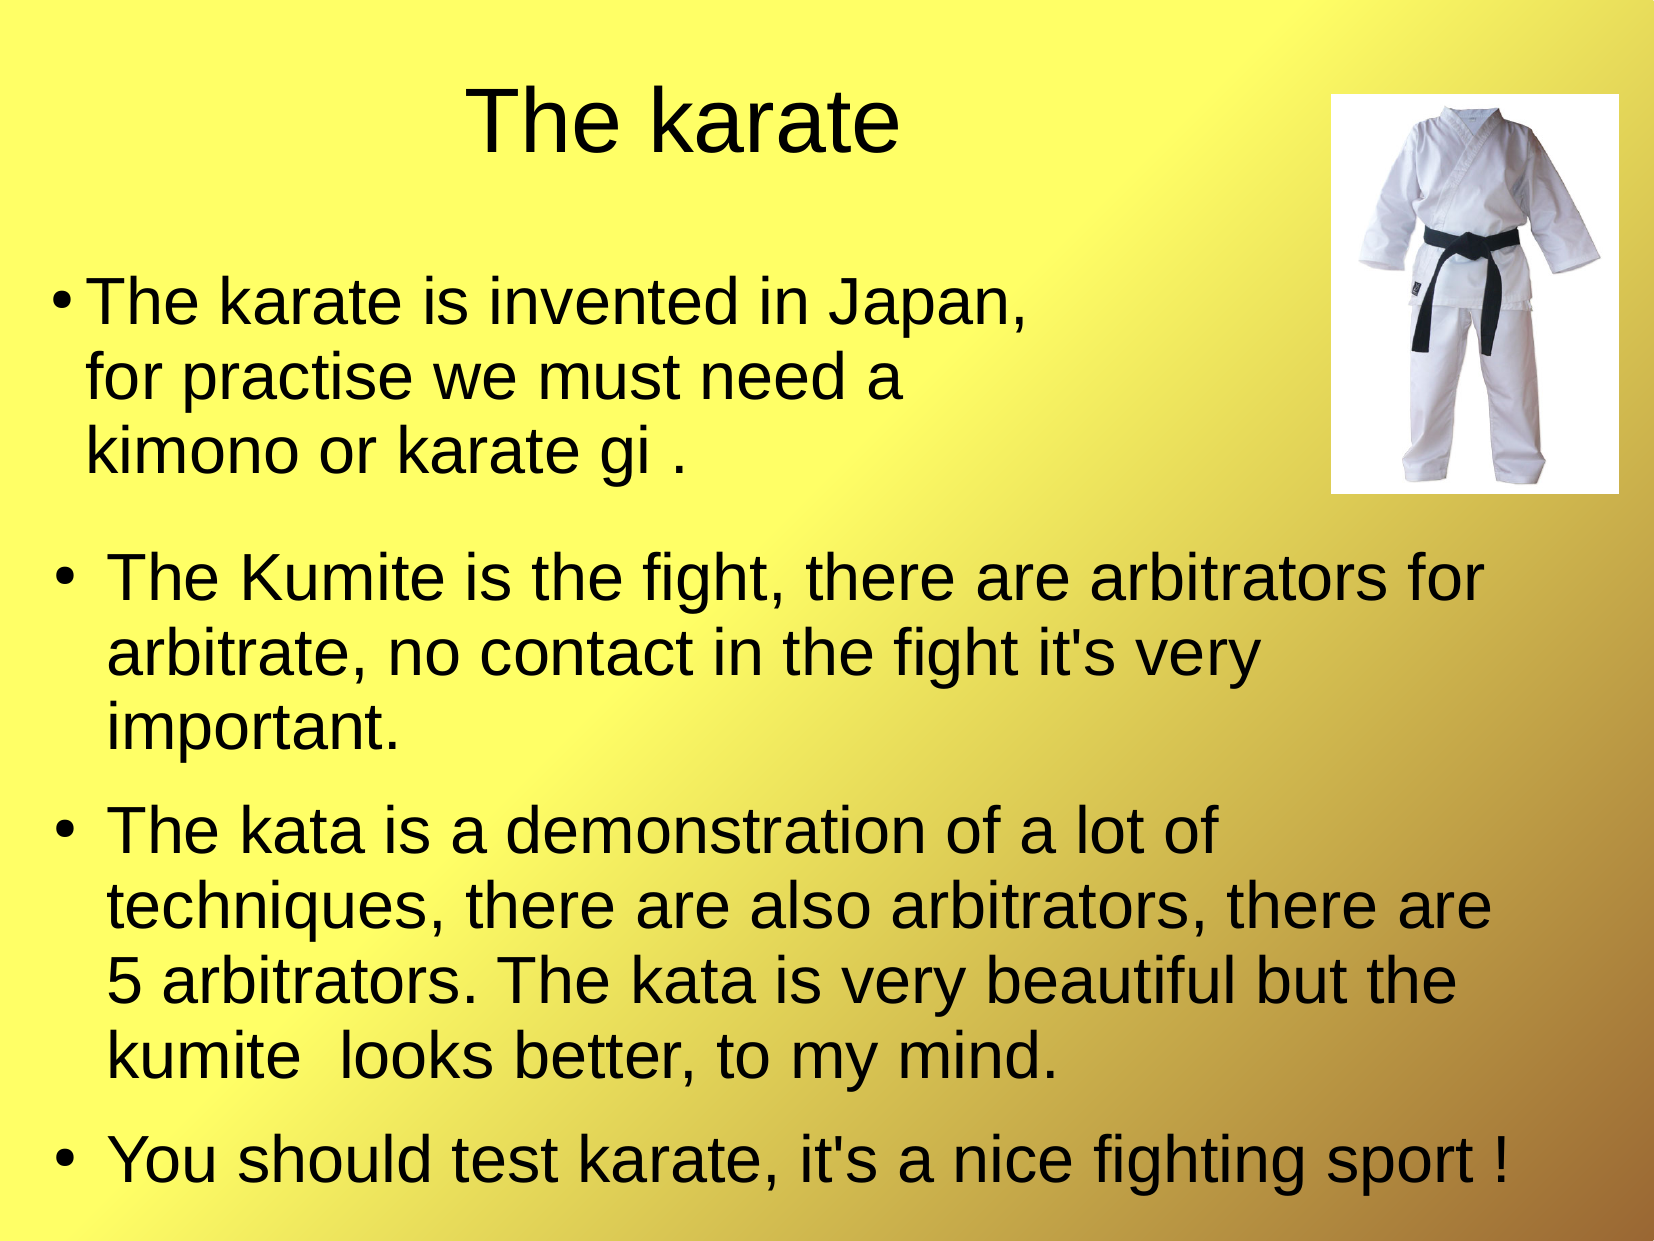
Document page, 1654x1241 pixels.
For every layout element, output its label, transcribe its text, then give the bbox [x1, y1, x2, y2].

picture [1331, 94, 1619, 494]
text_box The karate is invented in Japan, for practise we must need a kimono or karate gi . [35, 256, 1075, 496]
title The karate [0, 17, 1441, 225]
list The Kumite is the fight, there are arbitrators for arbitrate, no contact in the fight it's very important. The kata is a demonstration of a lot of techniques, there are also arbitrators, there are 5 arbitrators. The kata is very beautiful but the kumite looks better, to my mind. You should test karate, it's a nice fighting sport ! [35, 539, 1524, 1241]
